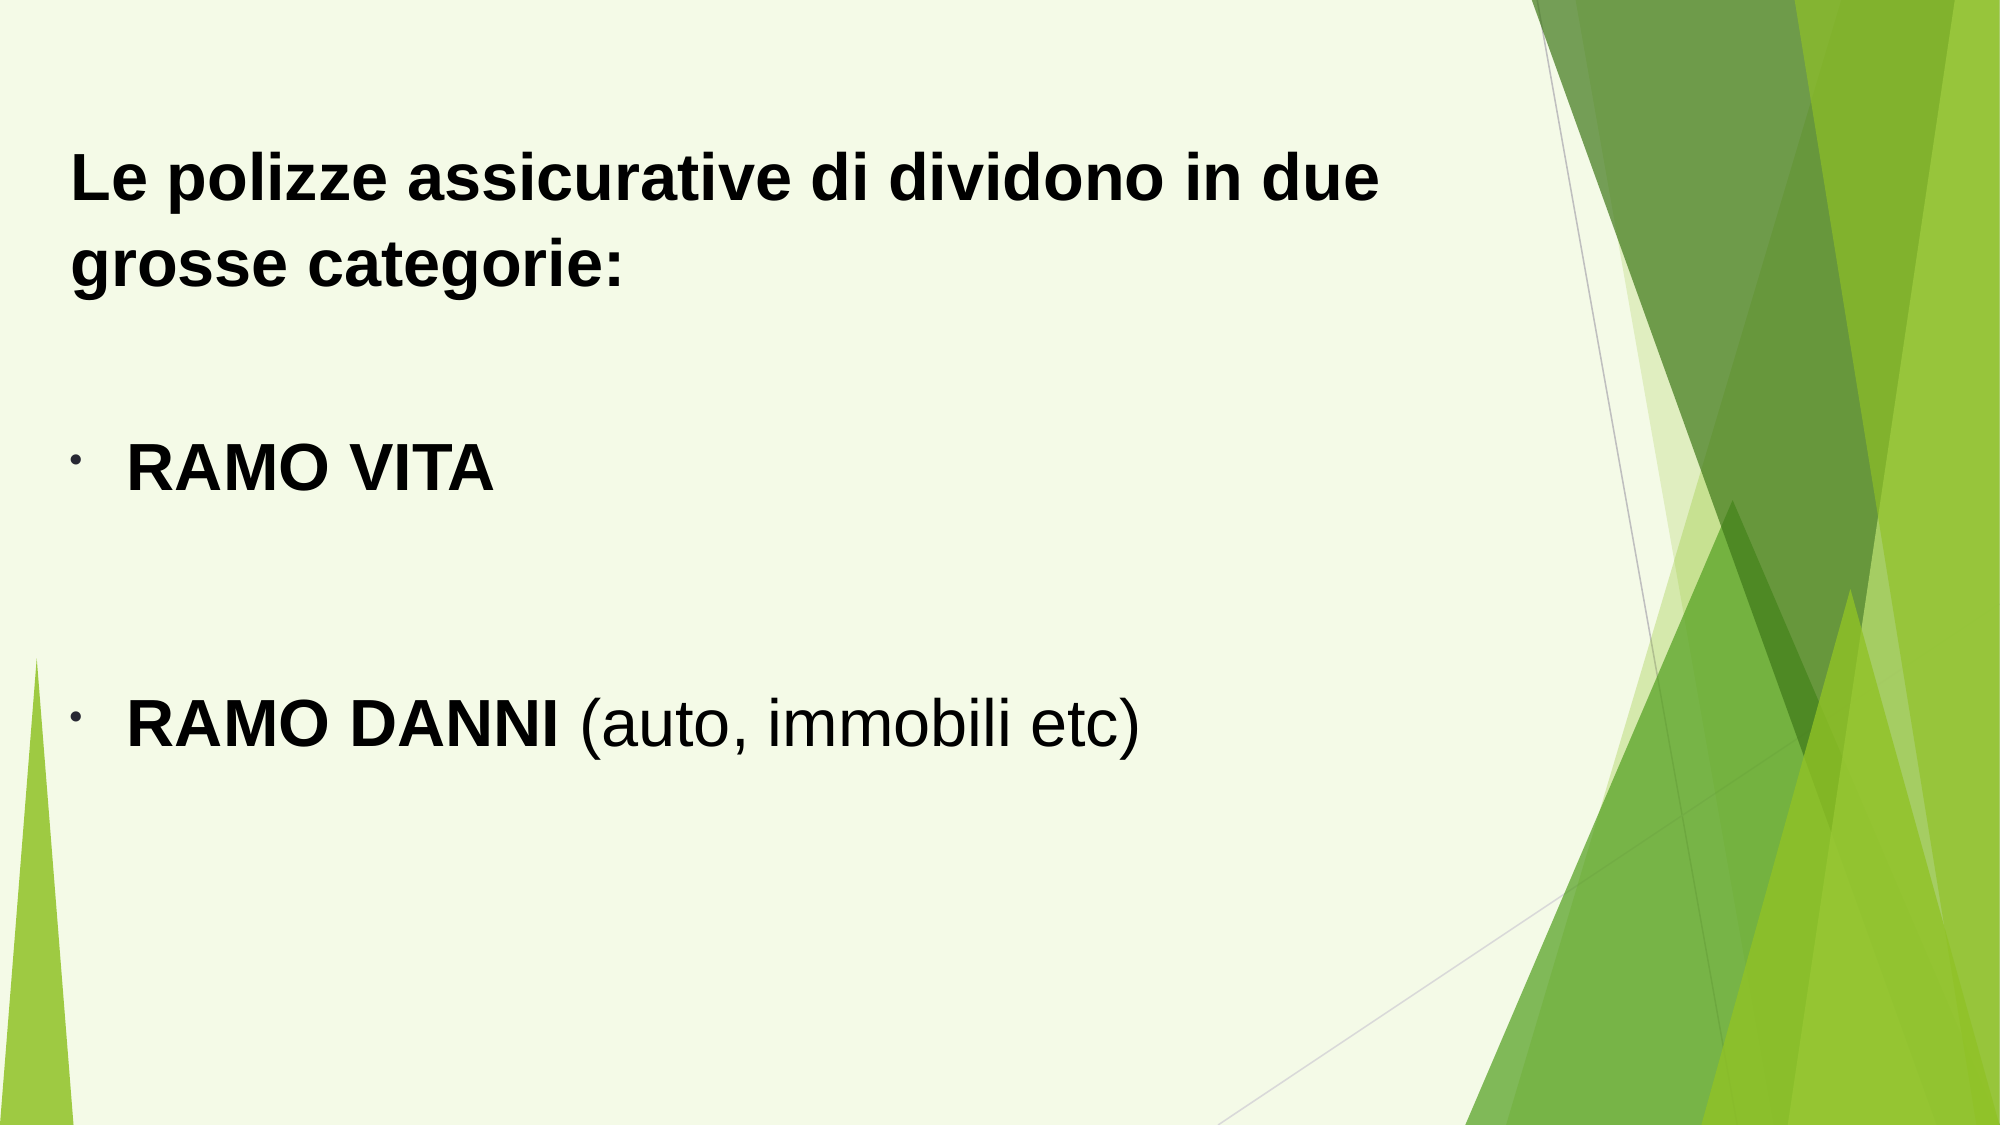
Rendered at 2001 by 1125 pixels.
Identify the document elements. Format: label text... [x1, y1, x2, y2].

text_box Le polizze assicurative di dividono in due grosse categorie: RAMO VITA RAMO DANNI (auto, immobili etc) [55, 120, 1617, 768]
